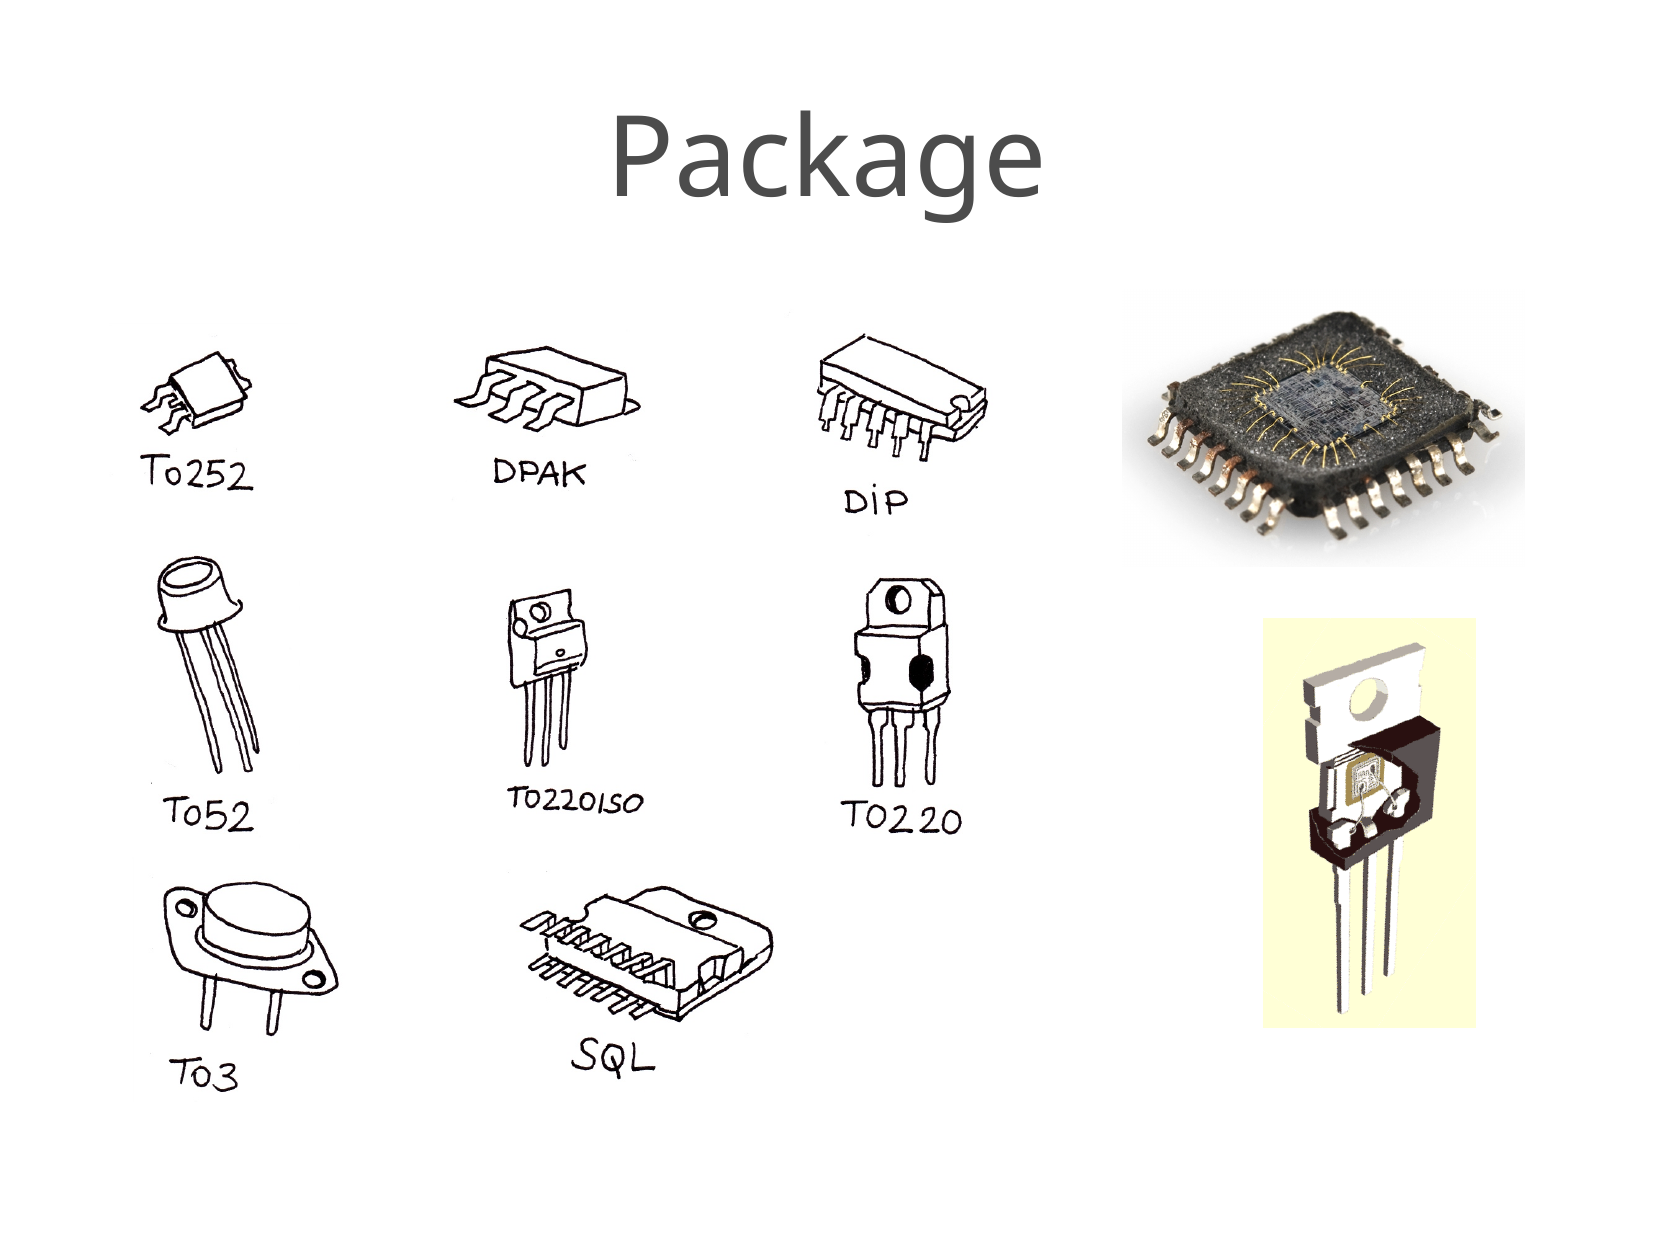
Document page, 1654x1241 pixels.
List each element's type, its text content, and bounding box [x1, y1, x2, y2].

title Package [82, 49, 1571, 257]
picture [1263, 618, 1476, 1028]
picture [59, 288, 1052, 1123]
picture [1122, 289, 1525, 567]
